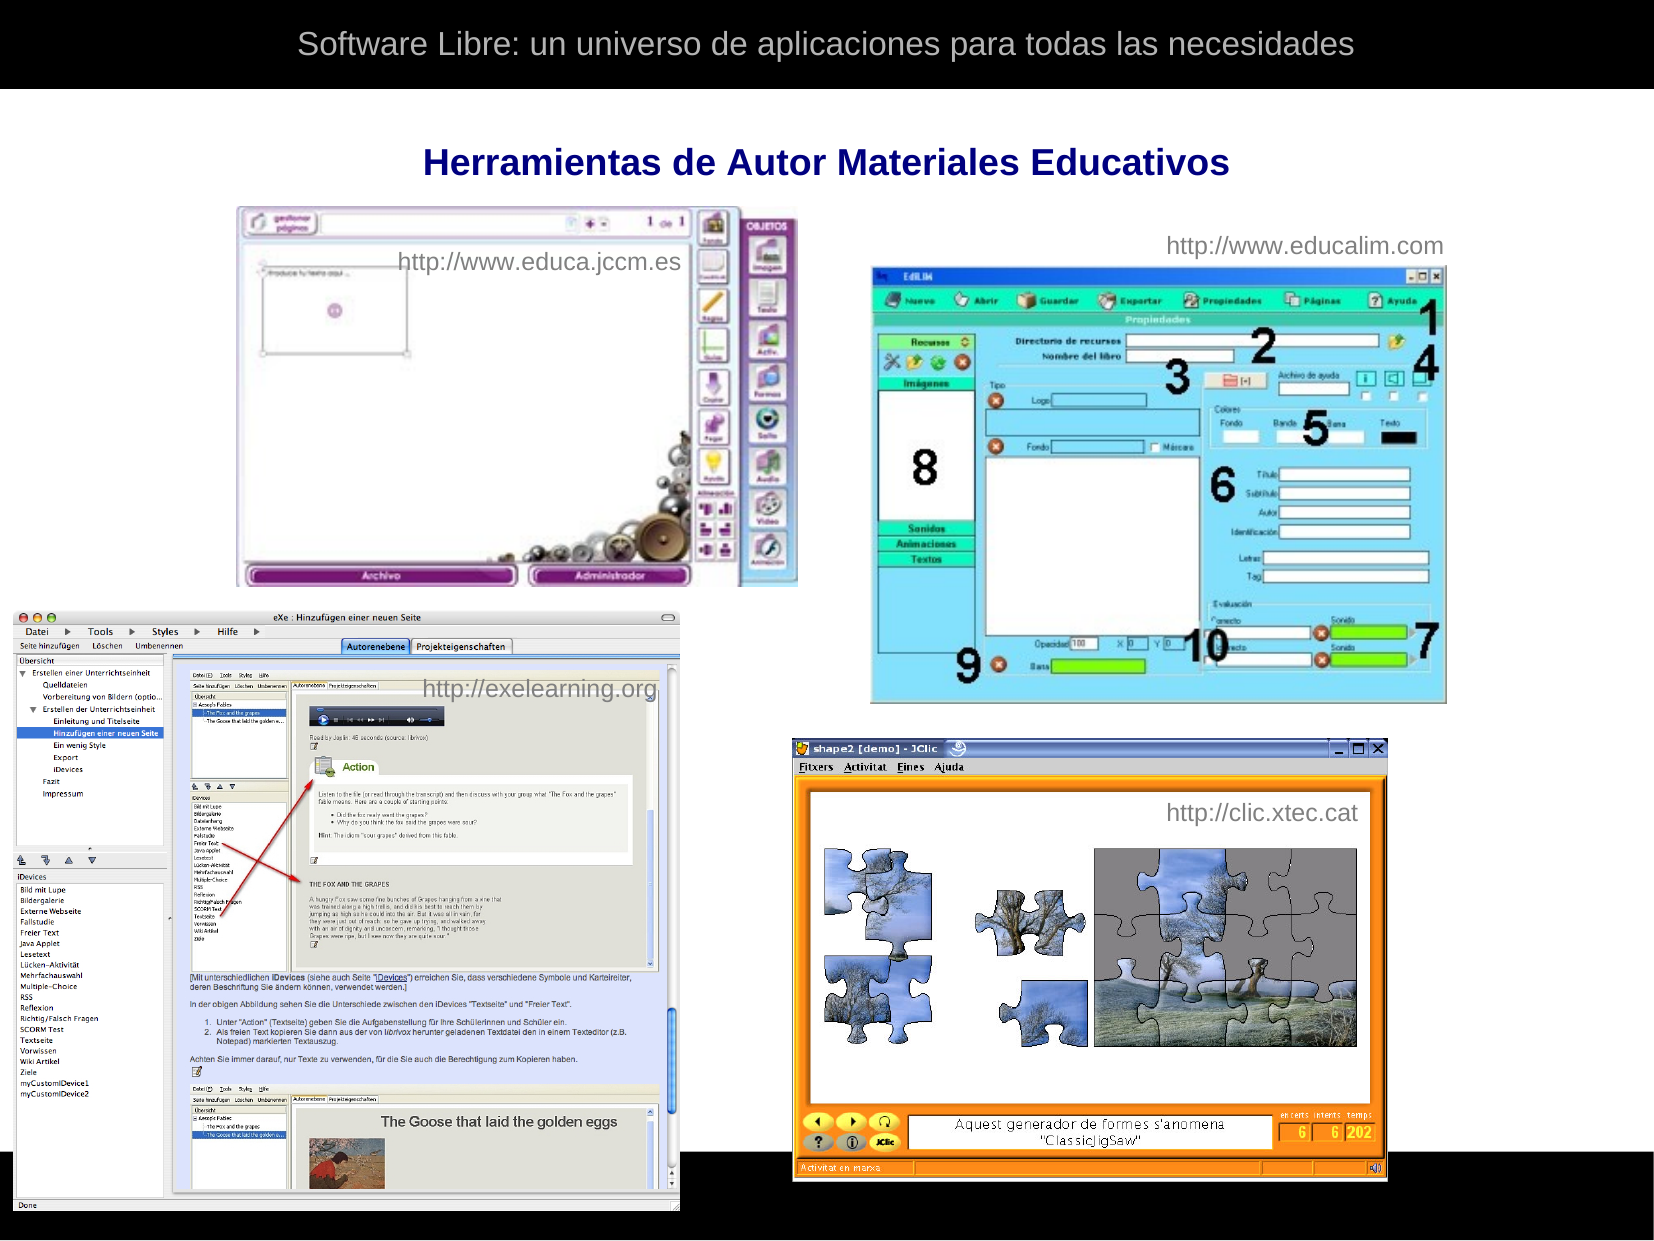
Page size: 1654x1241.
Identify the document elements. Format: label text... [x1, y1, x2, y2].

text_box http://www.educalim.com [1151, 224, 1460, 268]
text_box http://clic.xtec.cat [1151, 791, 1374, 835]
text_box http://exelearning.org [407, 667, 674, 743]
picture [13, 610, 680, 1211]
picture [236, 206, 798, 587]
picture [870, 265, 1447, 704]
text_box http://www.educa.jccm.es [382, 240, 697, 284]
title Herramientas de Autor Materiales Educativos [82, 125, 1571, 200]
picture [792, 738, 1388, 1182]
